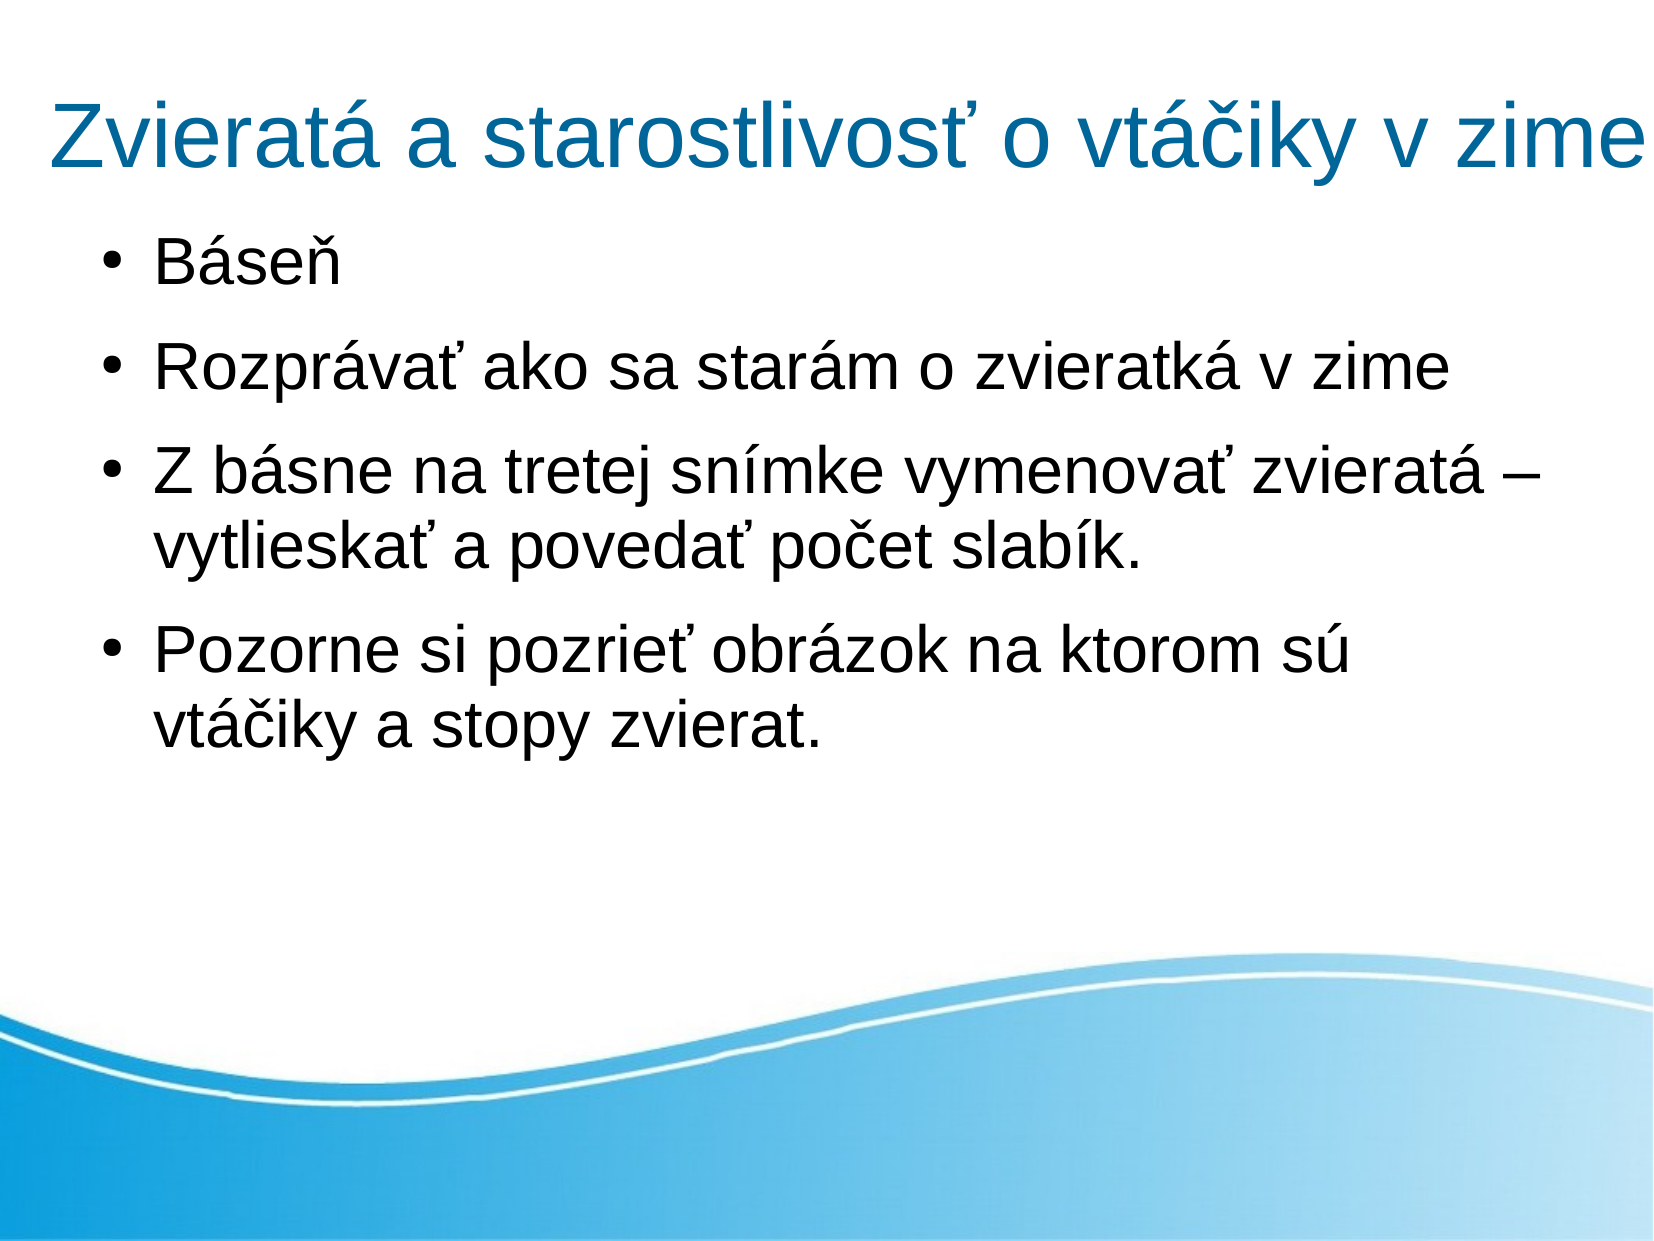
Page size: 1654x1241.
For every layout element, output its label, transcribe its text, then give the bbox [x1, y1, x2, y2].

list Báseň Rozprávať ako sa starám o zvieratká v zime Z básne na tretej snímke vymenovať zvieratá – vytlieskať a povedať počet slabík. Pozorne si pozrieť obrázok na ktorom sú vtáčiky a stopy zvierat. [82, 224, 1571, 957]
title Zvieratá a starostlivosť o vtáčiky v zime [47, 33, 1654, 239]
picture [0, 952, 1654, 1241]
